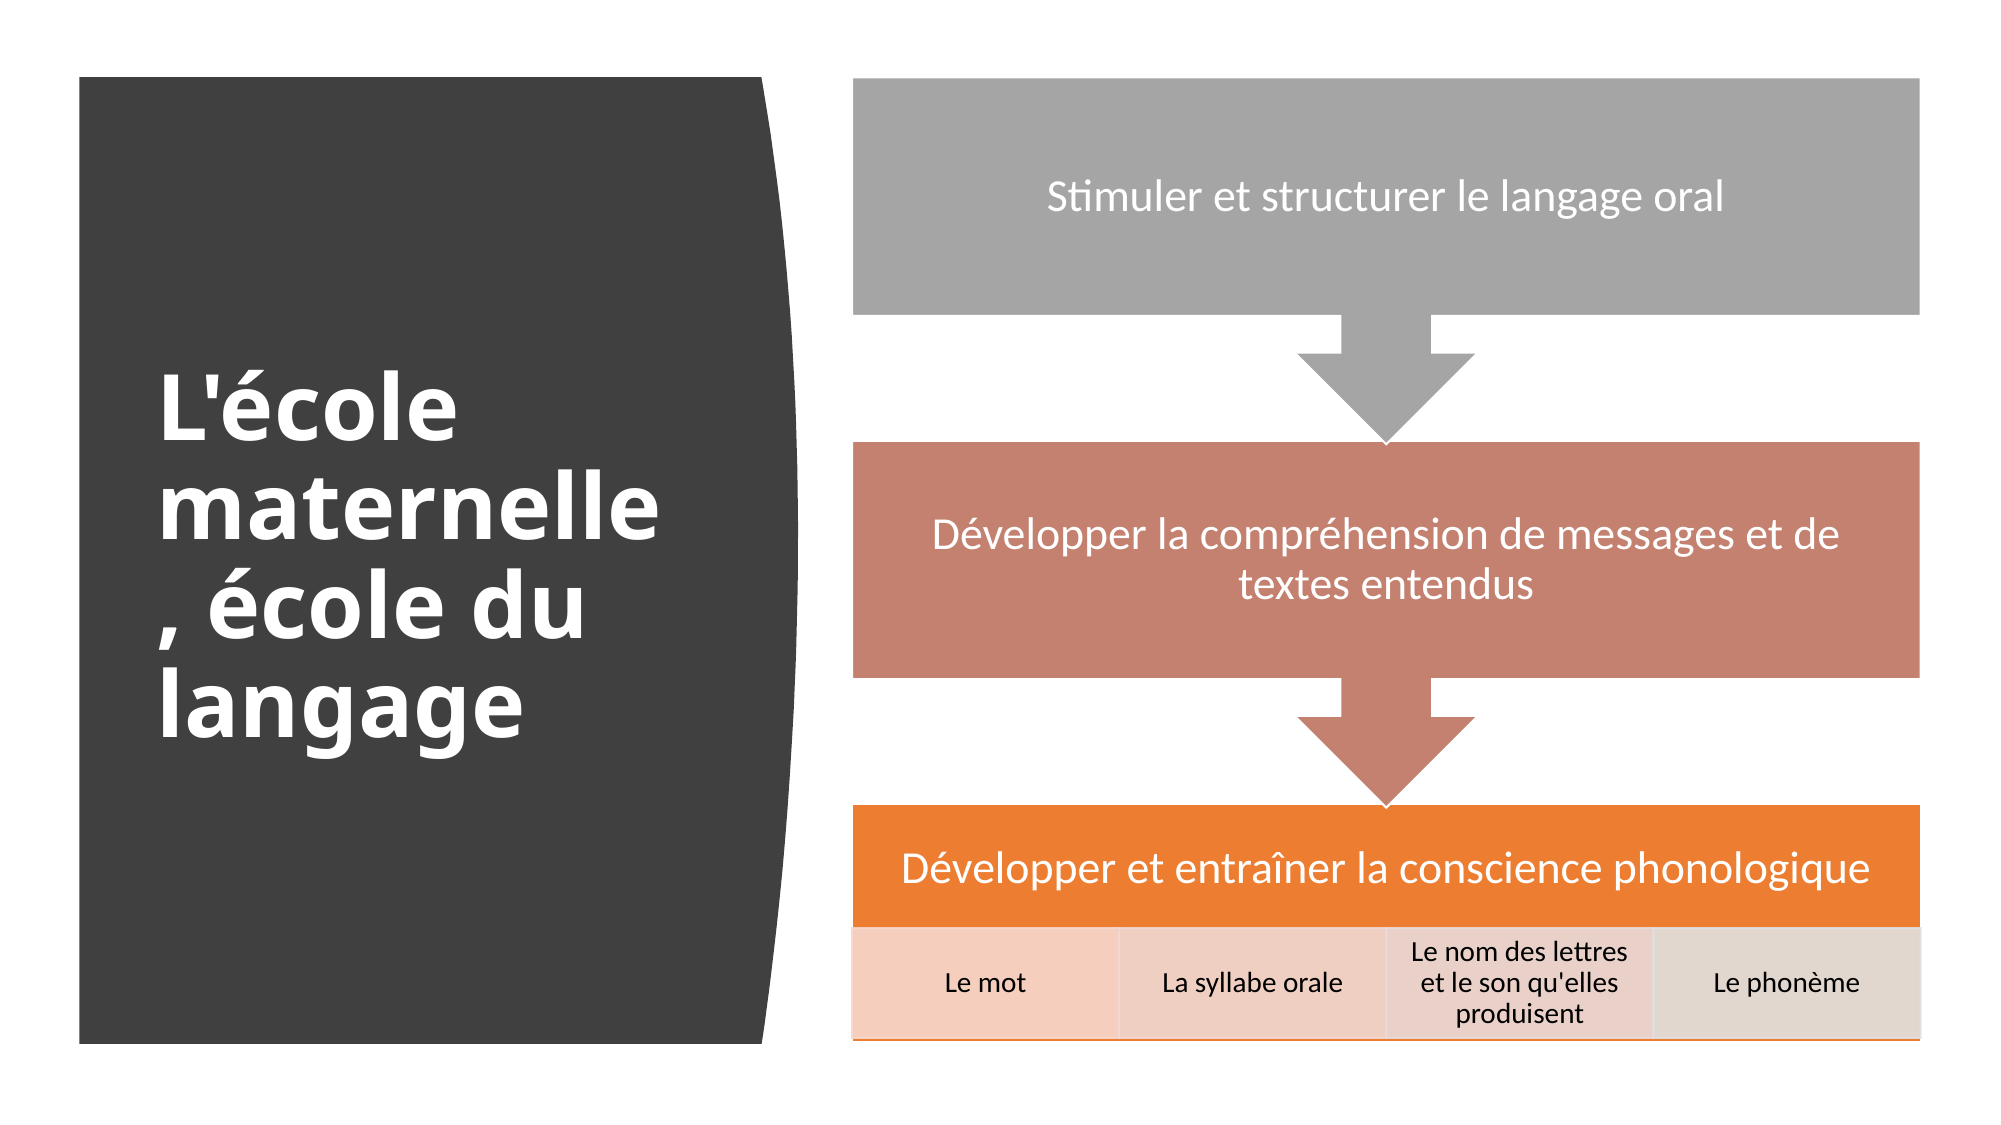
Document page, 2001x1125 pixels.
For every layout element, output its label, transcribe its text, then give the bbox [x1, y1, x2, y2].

text_box La syllabe orale [1119, 928, 1386, 1038]
text_box Développer la compréhension de messages et de textes entendus [852, 440, 1921, 808]
text_box Le phonème [1653, 928, 1921, 1038]
text_box Le nom des lettres et le son qu'elles produisent [1386, 928, 1653, 1038]
text_box Développer et entraîner la conscience phonologique [852, 803, 1921, 928]
text_box Le mot [852, 928, 1119, 1038]
text_box [79, 77, 799, 1044]
text_box Stimuler et structurer le langage oral [852, 77, 1921, 445]
title L'école maternelle, école du langage [141, 166, 702, 953]
text_box Développer et entraîner la conscience phonologique [852, 1038, 1921, 1043]
